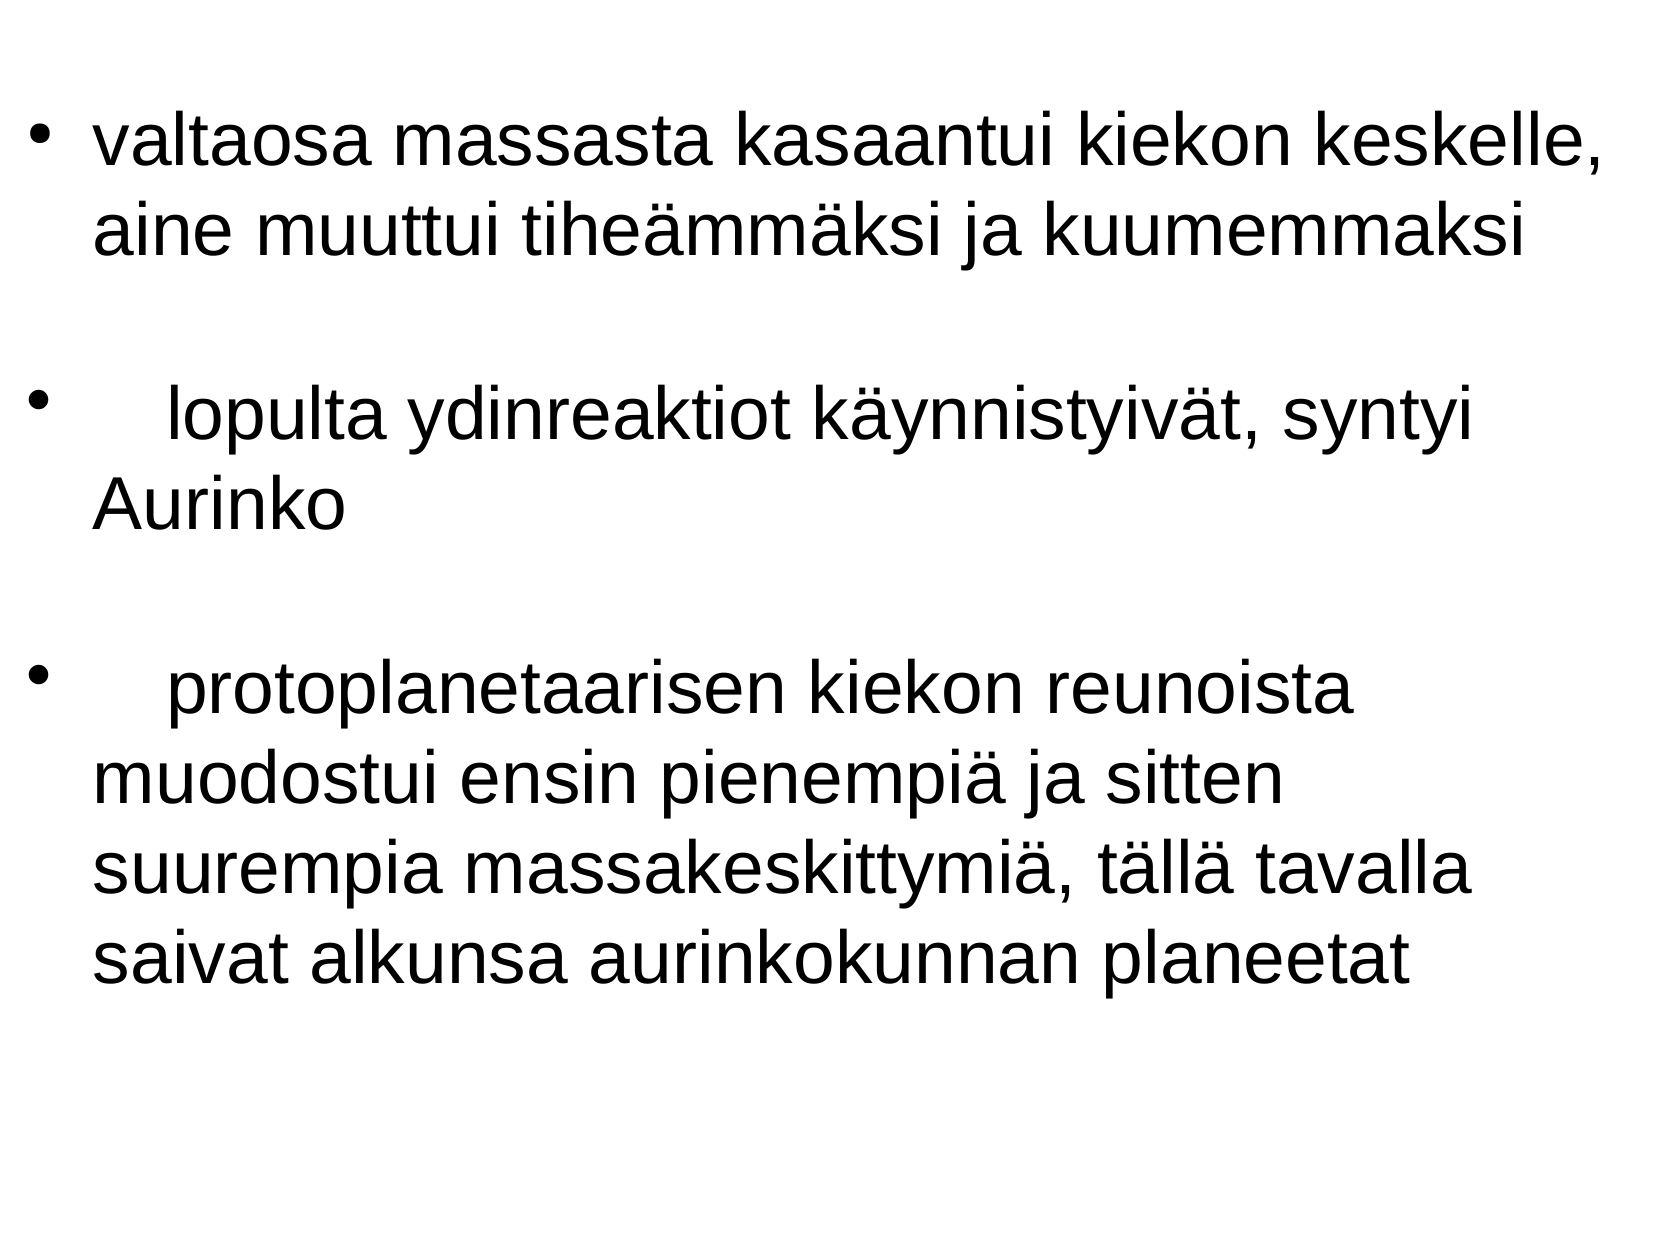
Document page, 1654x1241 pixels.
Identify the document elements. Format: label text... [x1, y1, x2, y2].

text_box valtaosa massasta kasaantui kiekon keskelle, aine muuttui tiheämmäksi ja kuumemmaksi lopulta ydinreaktiot käynnistyivät, syntyi Aurinko protoplanetaarisen kiekon reunoista muodostui ensin pienempiä ja sitten suurempia massakeskittymiä, tällä tavalla saivat alkunsa aurinkokunnan planeetat [11, 82, 1654, 1006]
